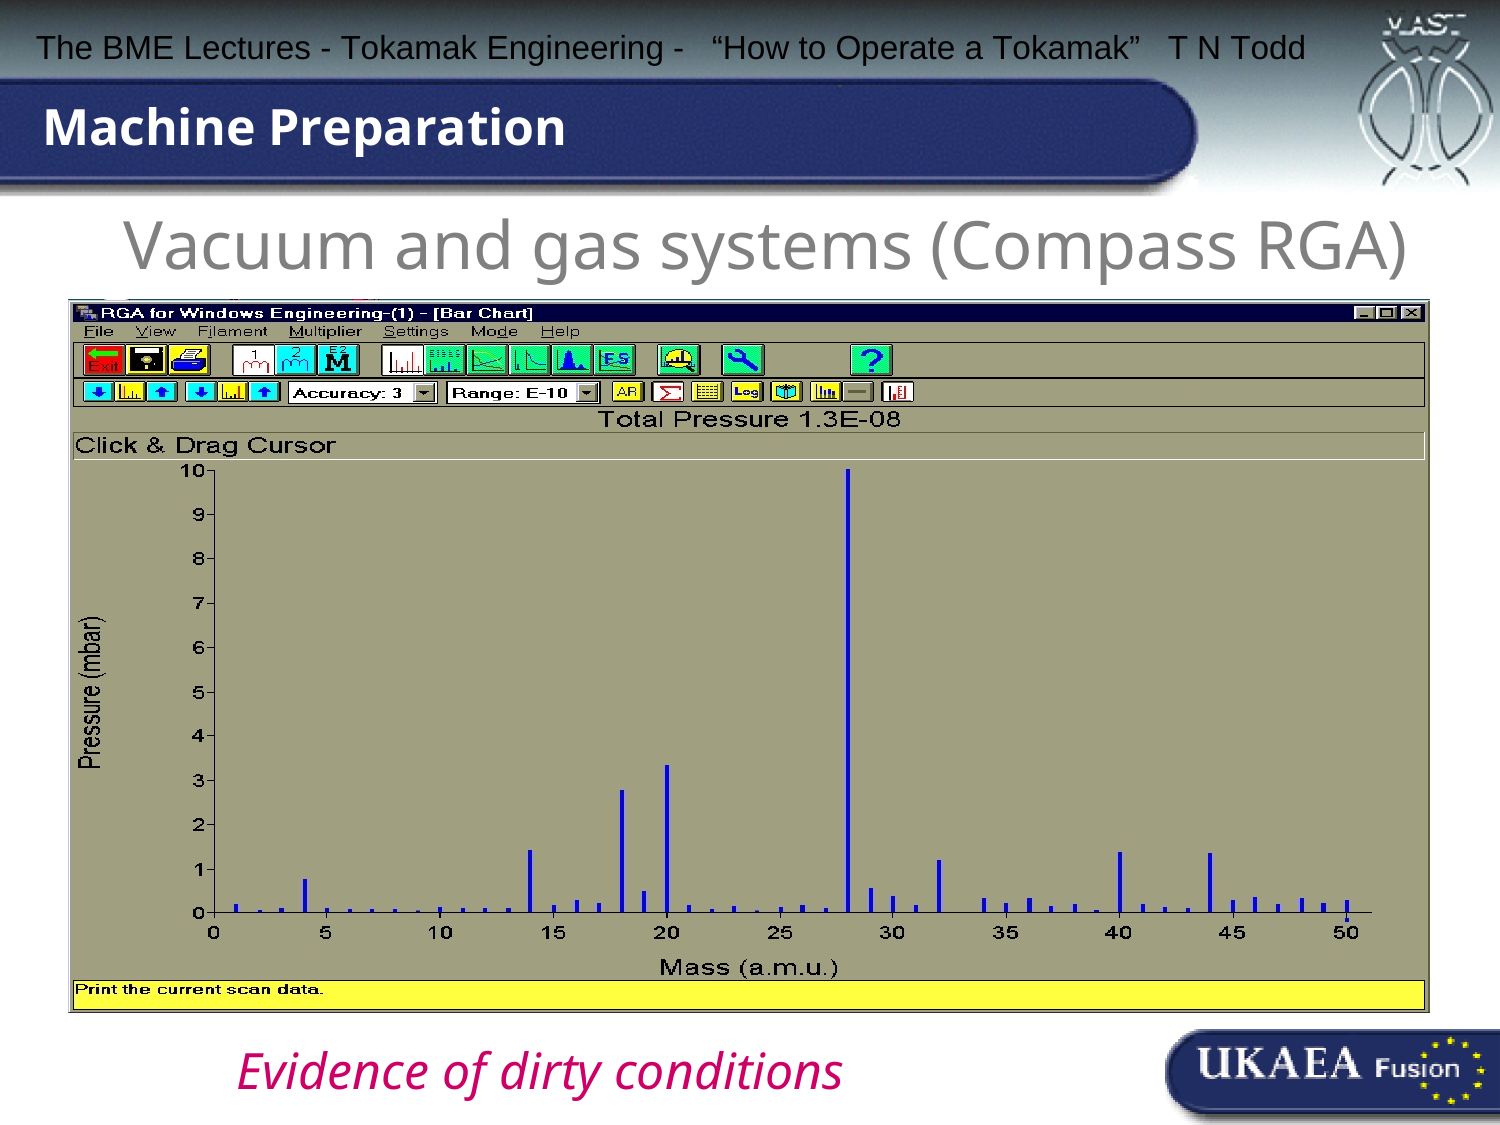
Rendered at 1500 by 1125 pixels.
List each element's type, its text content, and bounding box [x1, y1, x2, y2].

text_box Evidence of dirty conditions [222, 1032, 860, 1108]
picture [0, 0, 1500, 202]
picture [1165, 1029, 1500, 1125]
text_box Vacuum and gas systems (Compass RGA) [108, 195, 1425, 291]
picture [68, 299, 1430, 1013]
text_box The BME Lectures - Tokamak Engineering - “How to Operate a Tokamak” T N Todd [0, 18, 1323, 60]
text_box Machine Preparation [27, 88, 583, 164]
